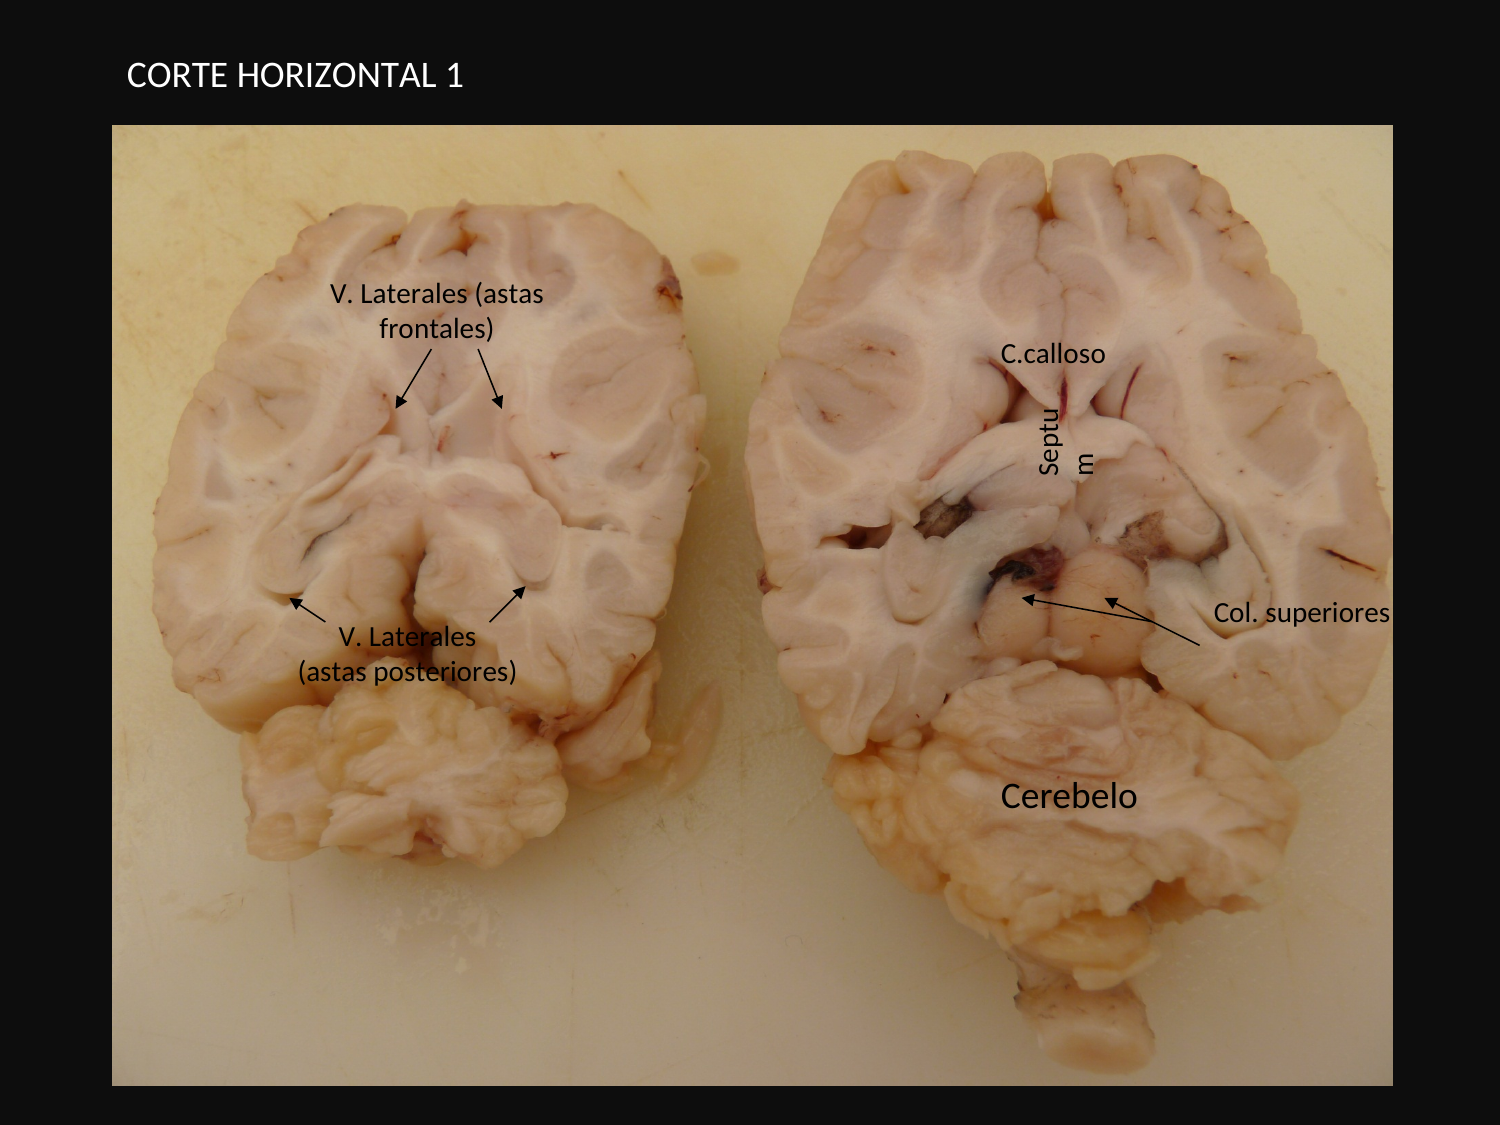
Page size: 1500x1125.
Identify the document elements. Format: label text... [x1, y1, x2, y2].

text_box [112, 125, 1393, 1086]
text_box CORTE HORIZONTAL 1 [112, 42, 951, 104]
text_box V. Laterales (astas frontales) [312, 267, 561, 353]
text_box V. Laterales (astas posteriores) [265, 609, 550, 695]
text_box Col. superiores [1198, 586, 1447, 637]
text_box Cerebelo [986, 763, 1176, 824]
text_box Septum [1021, 373, 1086, 492]
text_box C.calloso [986, 326, 1140, 377]
